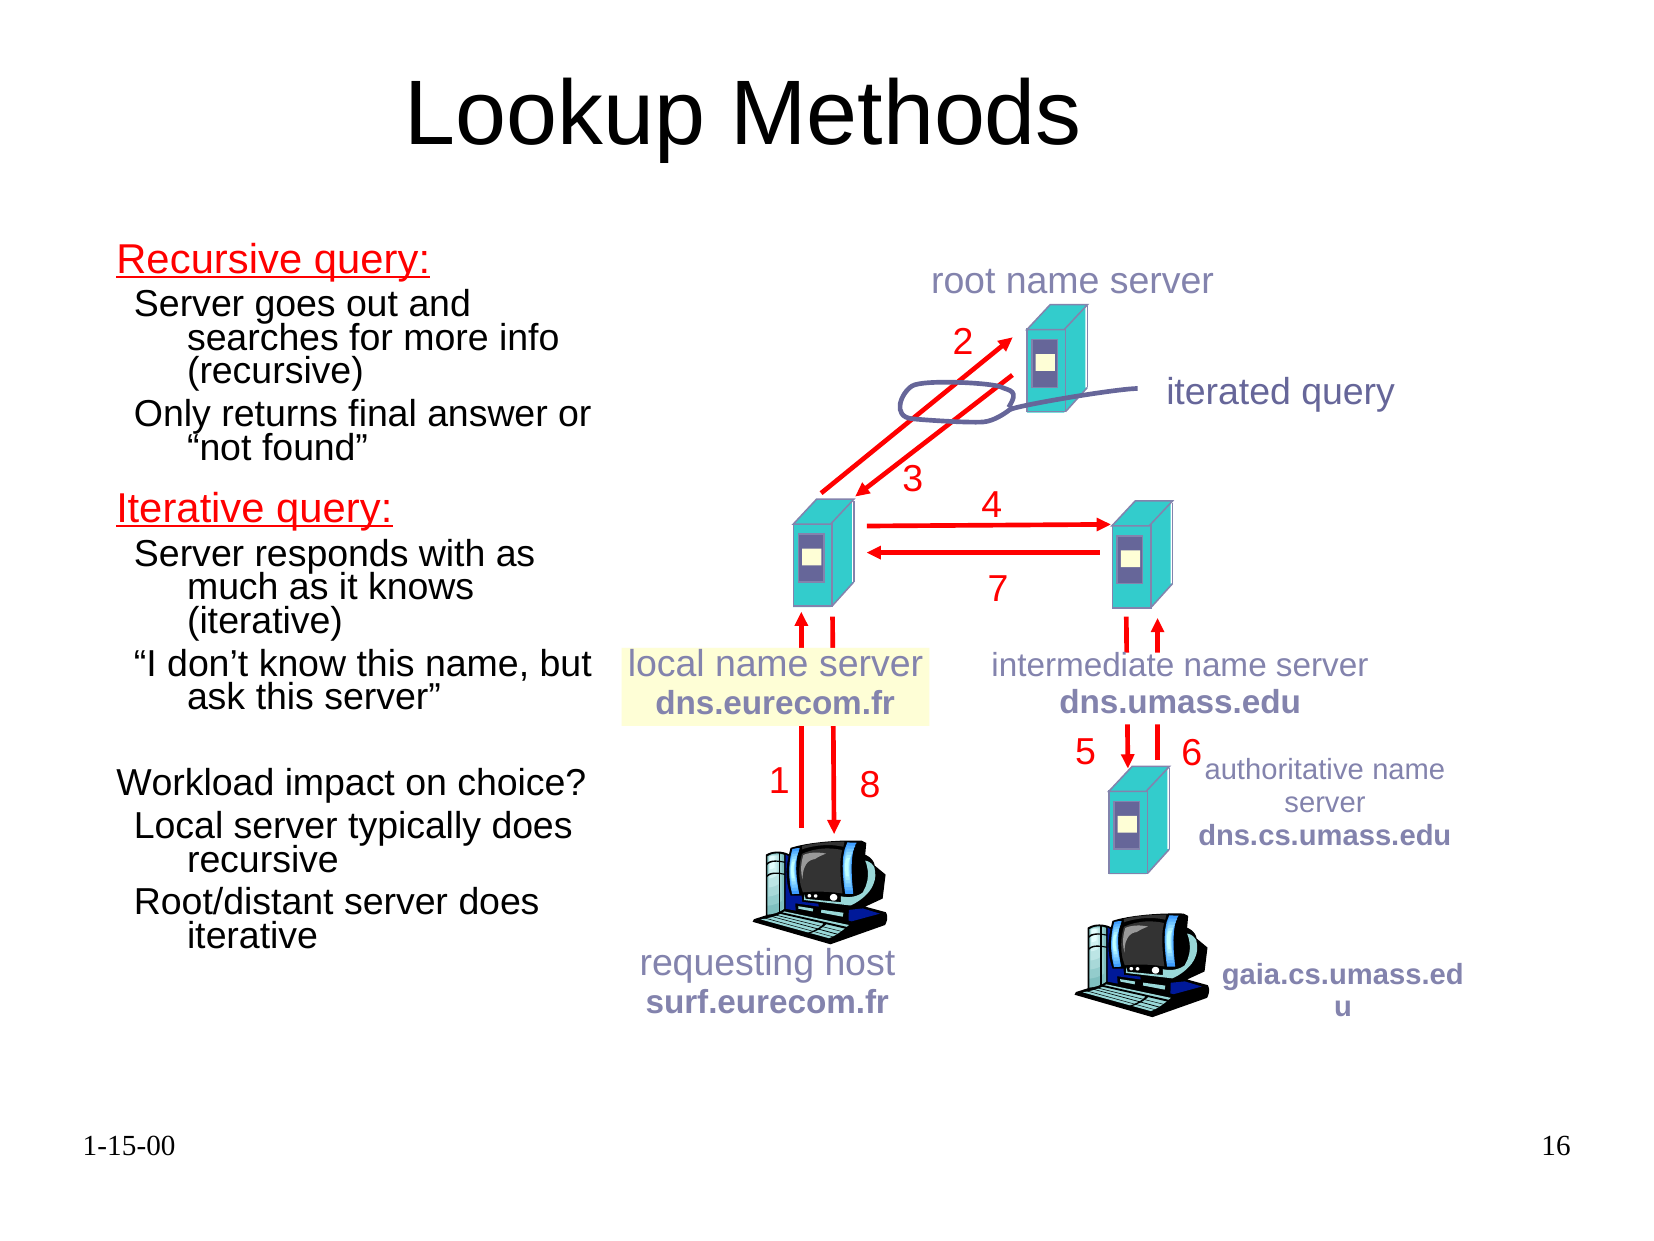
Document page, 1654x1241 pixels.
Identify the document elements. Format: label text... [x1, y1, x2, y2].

text_box 4 [966, 475, 1018, 534]
text_box gaia.cs.umass.edu [1198, 949, 1488, 1031]
text_box 3 [887, 450, 939, 508]
text_box [1108, 766, 1170, 875]
title Lookup Methods [49, 49, 1438, 176]
picture [1074, 912, 1212, 1018]
text_box [1112, 500, 1173, 609]
text_box 6 [1166, 729, 1218, 782]
text_box requesting host surf.eurecom.fr [624, 933, 911, 1029]
text_box intermediate name server dns.umass.edu [976, 638, 1384, 729]
text_box local name server dns.eurecom.fr [613, 635, 939, 730]
text_box 2 [937, 312, 989, 370]
text_box 7 [972, 560, 1024, 618]
text_box [1026, 400, 1074, 413]
text_box iterated query [1137, 362, 1424, 420]
list Recursive query: Server goes out and searches for more info (recursive) Only returns final answer or “not found” Iterative query: Server responds with as much as it knows (iterative) “I don’t know this name, but ask this server” Workload impact on choice? Local server typically does recursive Root/distant server does iterative [101, 235, 638, 1063]
picture [752, 839, 890, 933]
text_box root name server [907, 252, 1238, 310]
text_box 8 [844, 755, 896, 813]
text_box authoritative name server dns.cs.umass.edu [1175, 745, 1476, 860]
text_box 1 [754, 752, 805, 810]
text_box 5 [1060, 729, 1111, 781]
text_box [793, 499, 854, 608]
text_box [1026, 304, 1088, 402]
